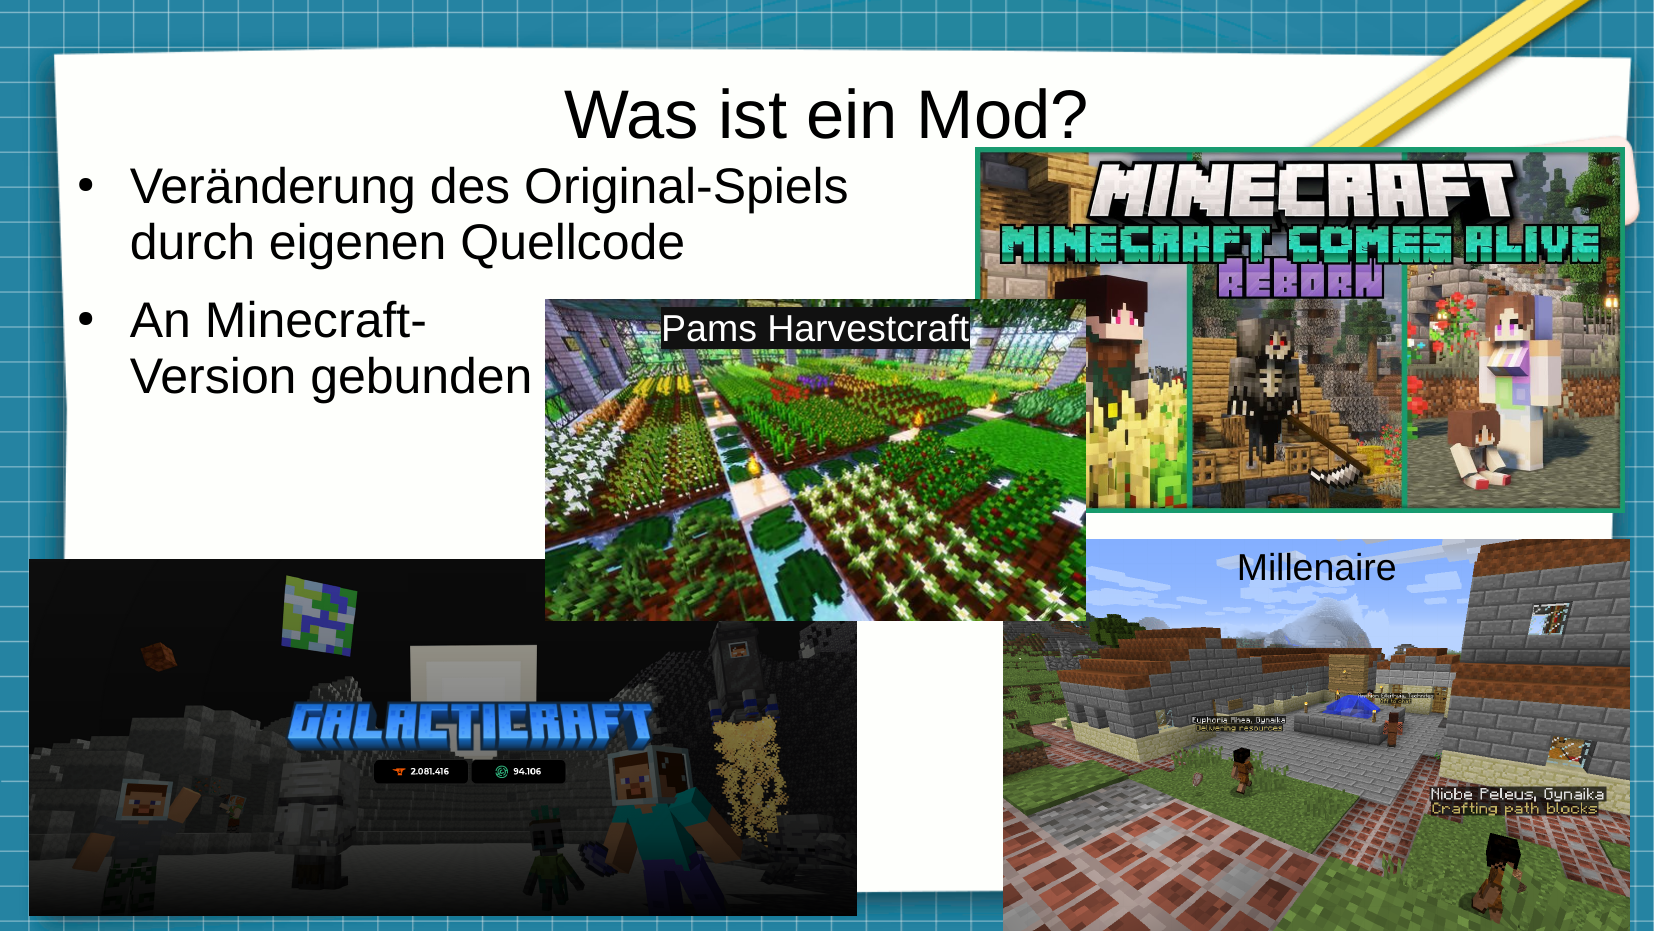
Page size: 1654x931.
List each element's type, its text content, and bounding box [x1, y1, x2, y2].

list Veränderung des Original-Spiels durch eigenen Quellcode An Minecraft- Version gebunden [59, 158, 892, 414]
picture [0, 0, 1654, 931]
title Was ist ein Mod? [82, 37, 1571, 193]
